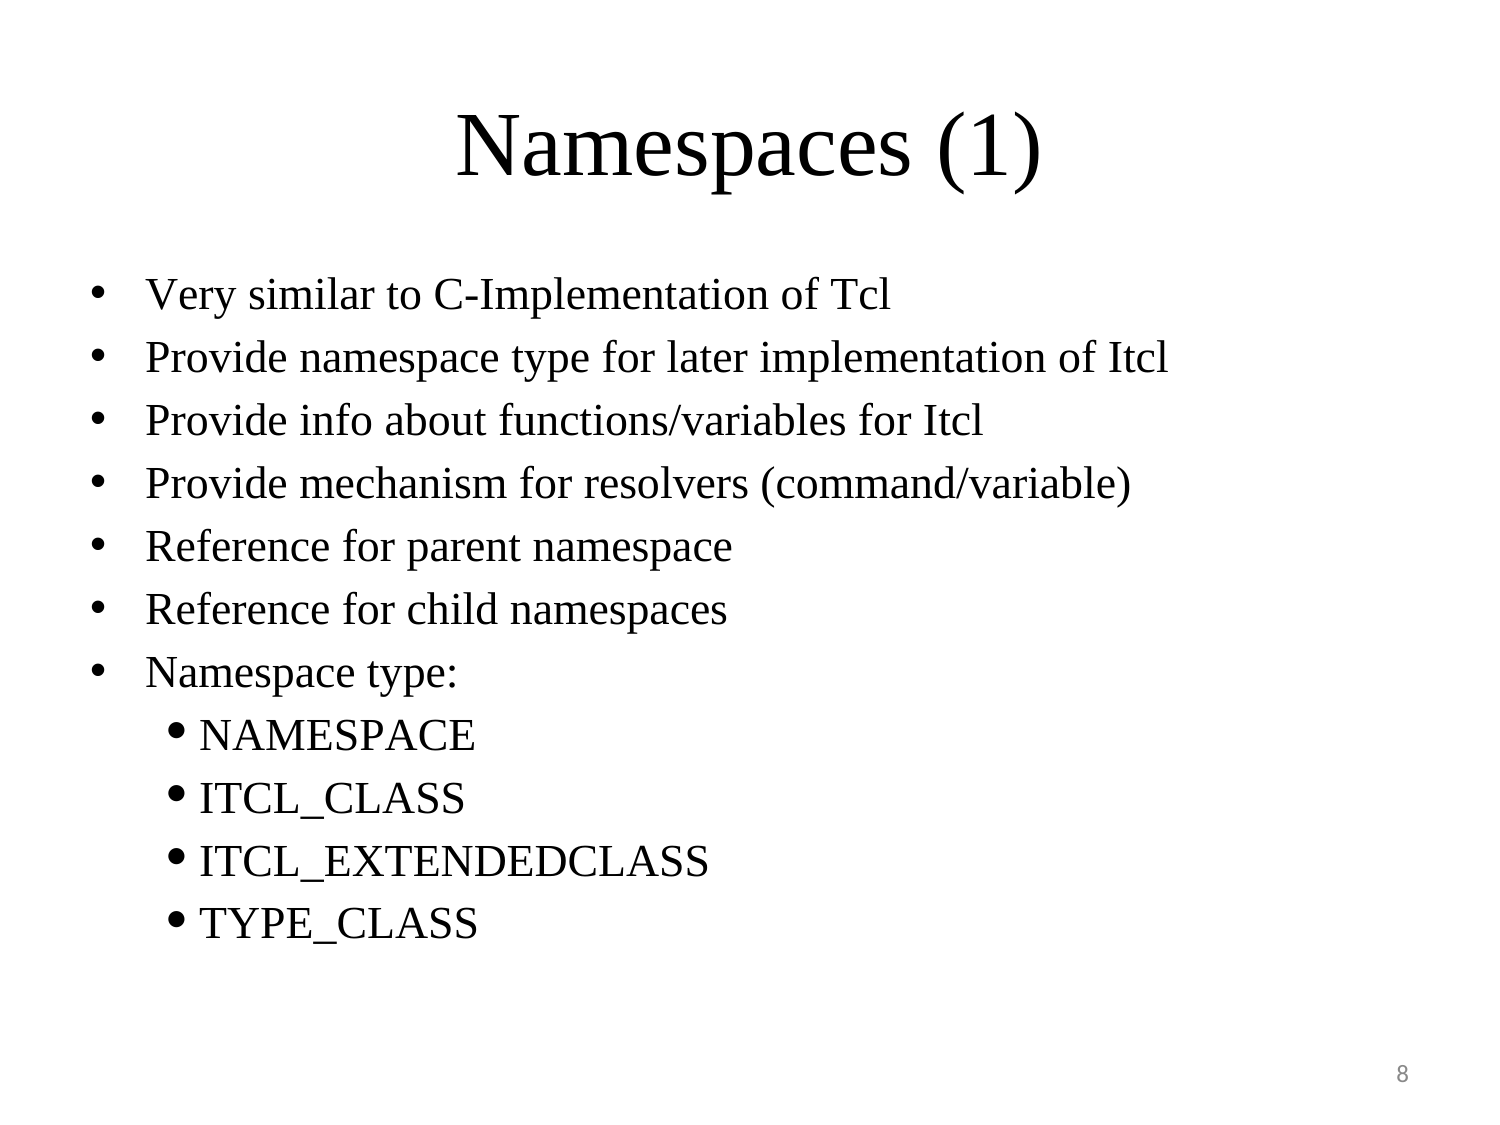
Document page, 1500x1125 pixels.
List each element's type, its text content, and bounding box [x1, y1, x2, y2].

text_box Very similar to C-Implementation of Tcl Provide namespace type for later implementation of Itcl Provide info about functions/variables for Itcl Provide mechanism for resolvers (command/variable) Reference for parent namespace Reference for child namespaces Namespace type: NAMESPACE ITCL_CLASS ITCL_EXTENDEDCLASS TYPE_CLASS [75, 262, 1426, 1004]
text_box Namespaces (1) [75, 45, 1426, 233]
